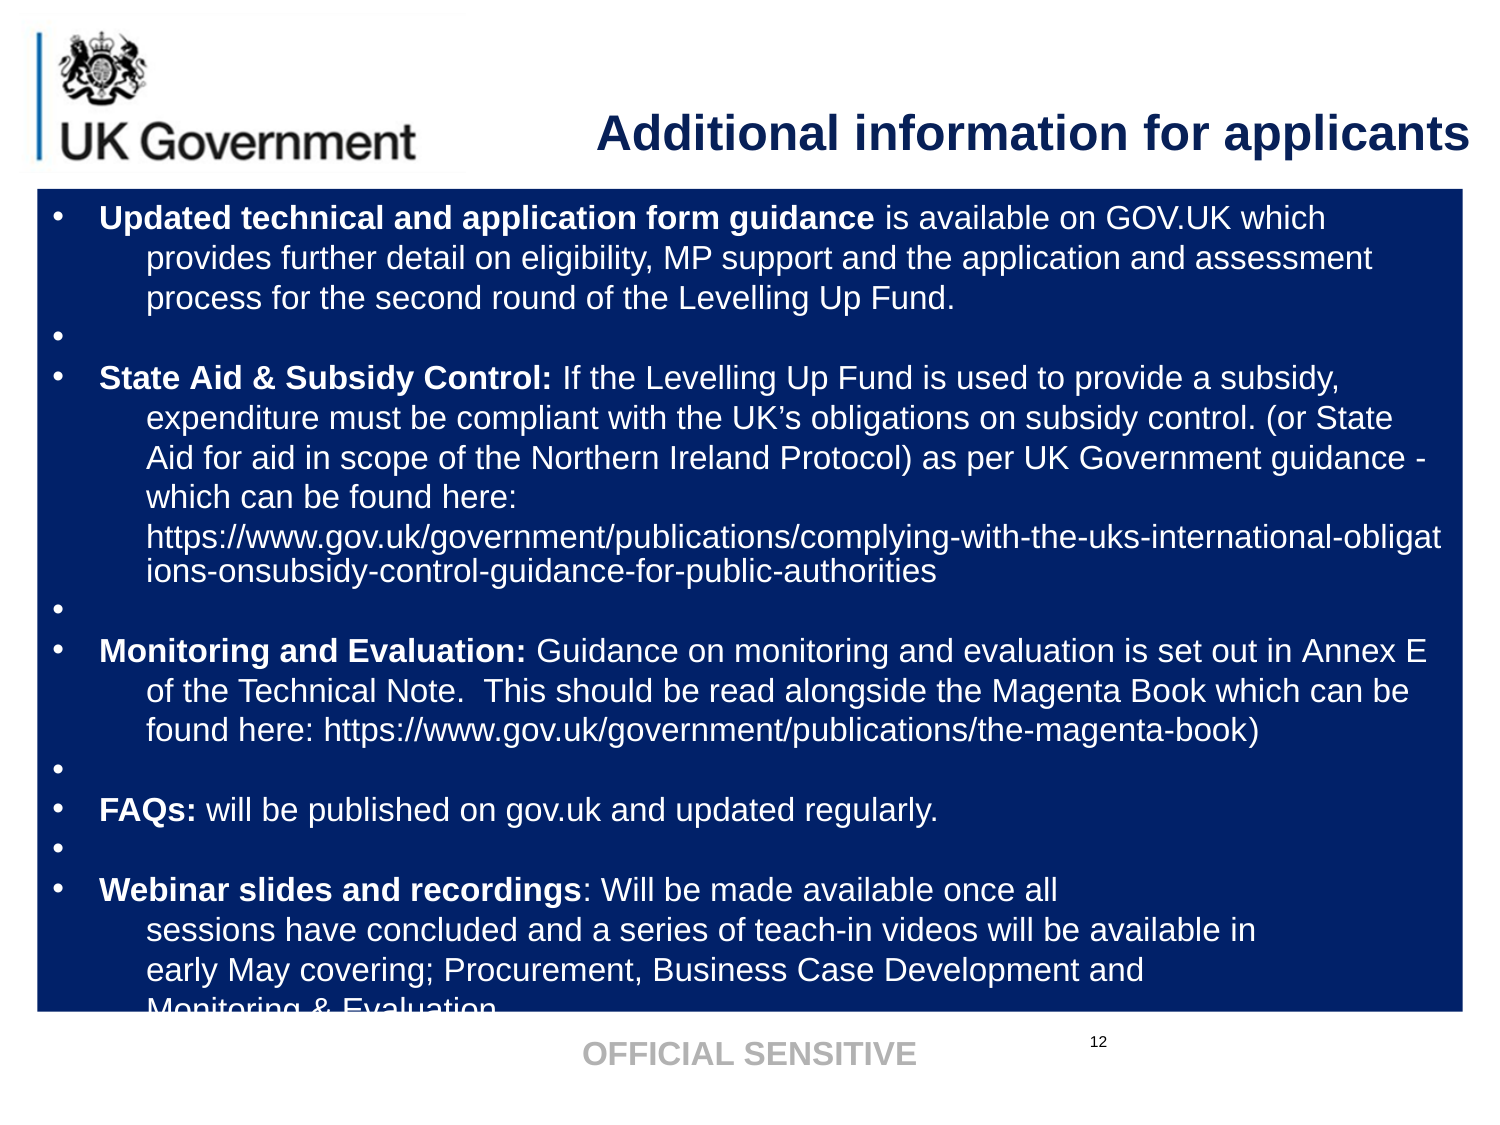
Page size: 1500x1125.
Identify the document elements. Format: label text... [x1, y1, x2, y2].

text_box 12 [1074, 1024, 1426, 1103]
text_box Updated technical and application form guidance is available on GOV.UK which provides further detail on eligibility, MP support and the application and assessment process for the second round of the Levelling Up Fund. State Aid & Subsidy Control: If the Levelling Up Fund is used to provide a subsidy, expenditure must be compliant with the UK’s obligations on subsidy control. (or State Aid for aid in scope of the Northern Ireland Protocol) as per UK Government guidance - which can be found here: https://www.gov.uk/government/publications/complying-with-the-uks-international-obligations-onsubsidy-control-guidance-for-public-authorities Monitoring and Evaluation: Guidance on monitoring and evaluation is set out in Annex E of the Technical Note. This should be read alongside the Magenta Book which can be found here: https://www.gov.uk/government/publications/the-magenta-book) FAQs: will be published on gov.uk and updated regularly. Webinar slides and recordings: Will be made available once all sessions have concluded and a series of teach-in videos will be available in early May covering; Procurement, Business Case Development and Monitoring & Evaluation. [37, 188, 1463, 1012]
title Additional information for applicants [580, 92, 1500, 169]
picture [19, 0, 466, 173]
